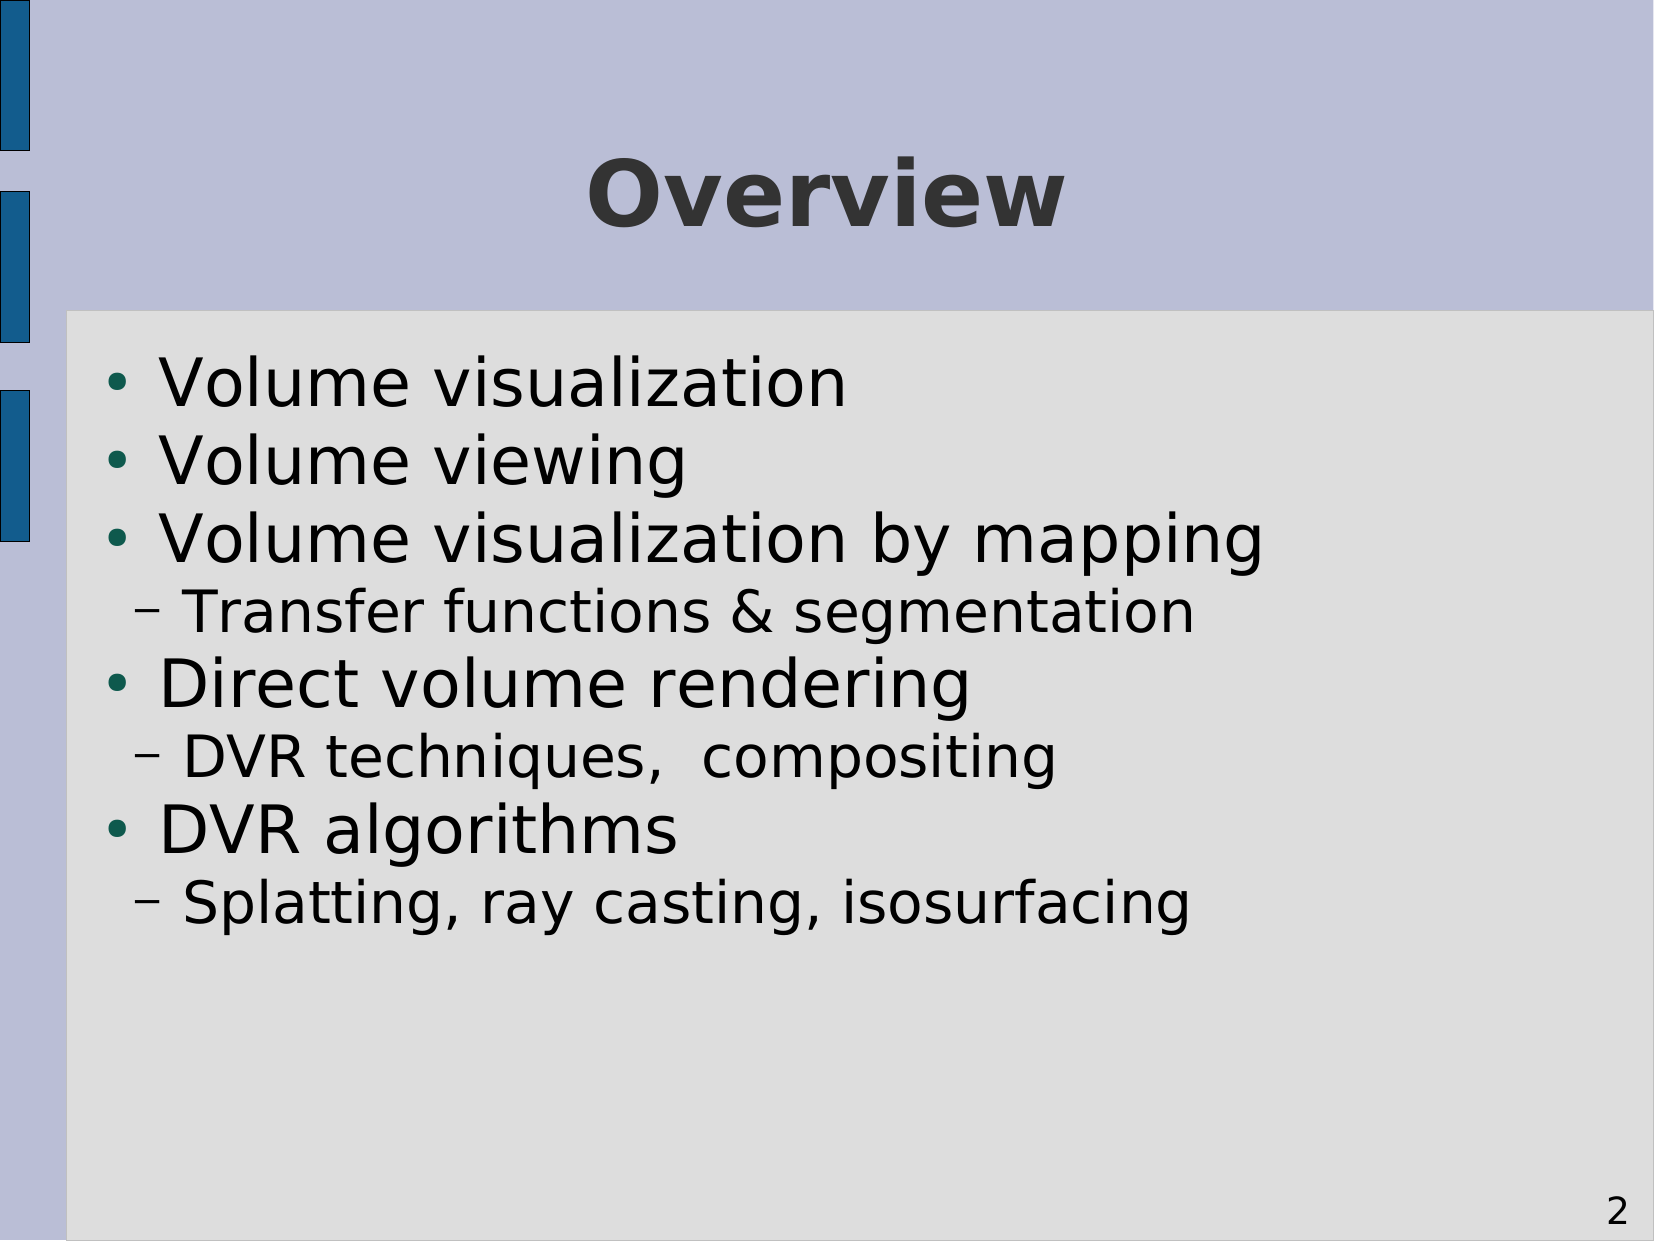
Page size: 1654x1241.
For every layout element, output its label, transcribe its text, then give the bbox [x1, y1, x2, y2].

list Volume visualization Volume viewing Volume visualization by mapping Transfer functions & segmentation Direct volume rendering DVR techniques, compositing DVR algorithms Splatting, ray casting, isosurfacing [87, 344, 1639, 1191]
title Overview [121, 91, 1534, 299]
